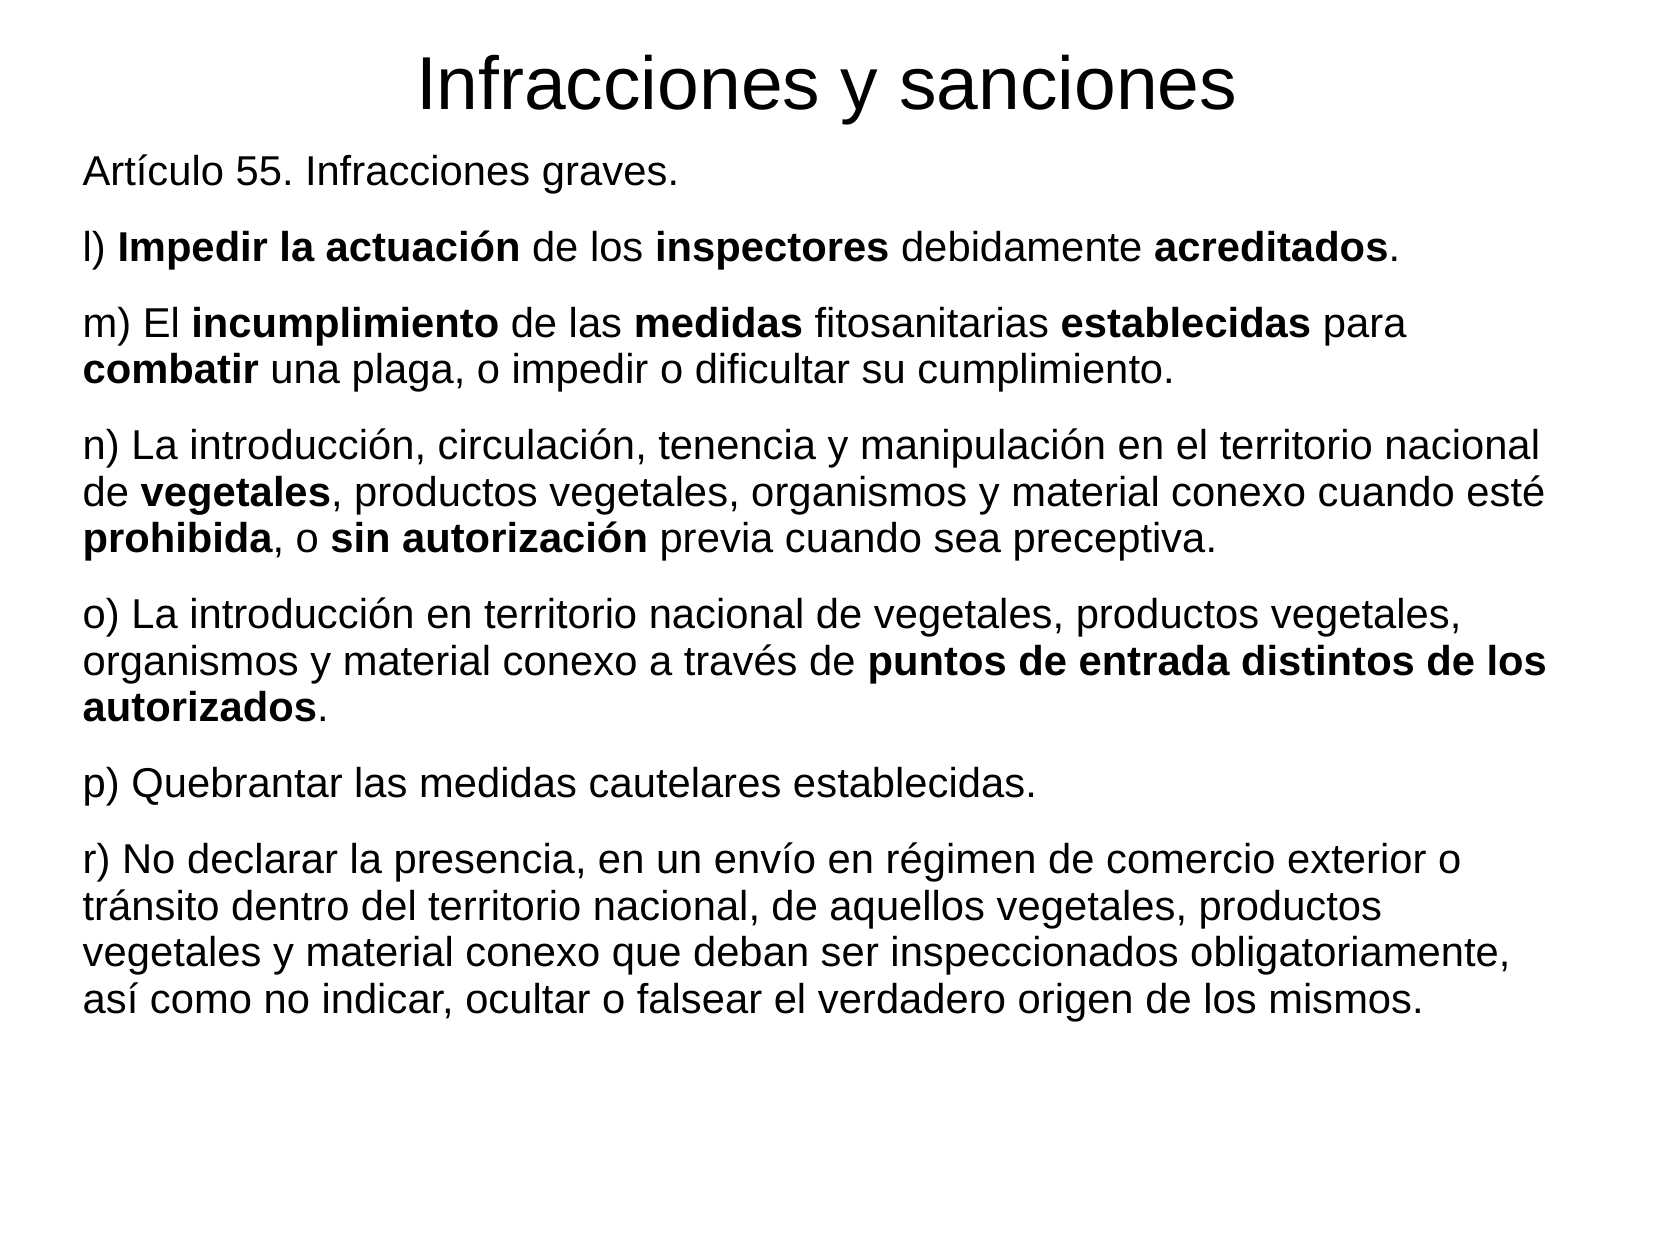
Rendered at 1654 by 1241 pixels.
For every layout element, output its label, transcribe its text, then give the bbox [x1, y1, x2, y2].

list Artículo 55. Infracciones graves. l) Impedir la actuación de los inspectores debidamente acreditados. m) El incumplimiento de las medidas fitosanitarias establecidas para combatir una plaga, o impedir o dificultar su cumplimiento. n) La introducción, circulación, tenencia y manipulación en el territorio nacional de vegetales, productos vegetales, organismos y material conexo cuando esté prohibida, o sin autorización previa cuando sea preceptiva. o) La introducción en territorio nacional de vegetales, productos vegetales, organismos y material conexo a través de puntos de entrada distintos de los autorizados. p) Quebrantar las medidas cautelares establecidas. r) No declarar la presencia, en un envío en régimen de comercio exterior o tránsito dentro del territorio nacional, de aquellos vegetales, productos vegetales y material conexo que deban ser inspeccionados obligatoriamente, así como no indicar, ocultar o falsear el verdadero origen de los mismos. [82, 147, 1571, 1241]
title Infracciones y sanciones [82, 41, 1571, 126]
